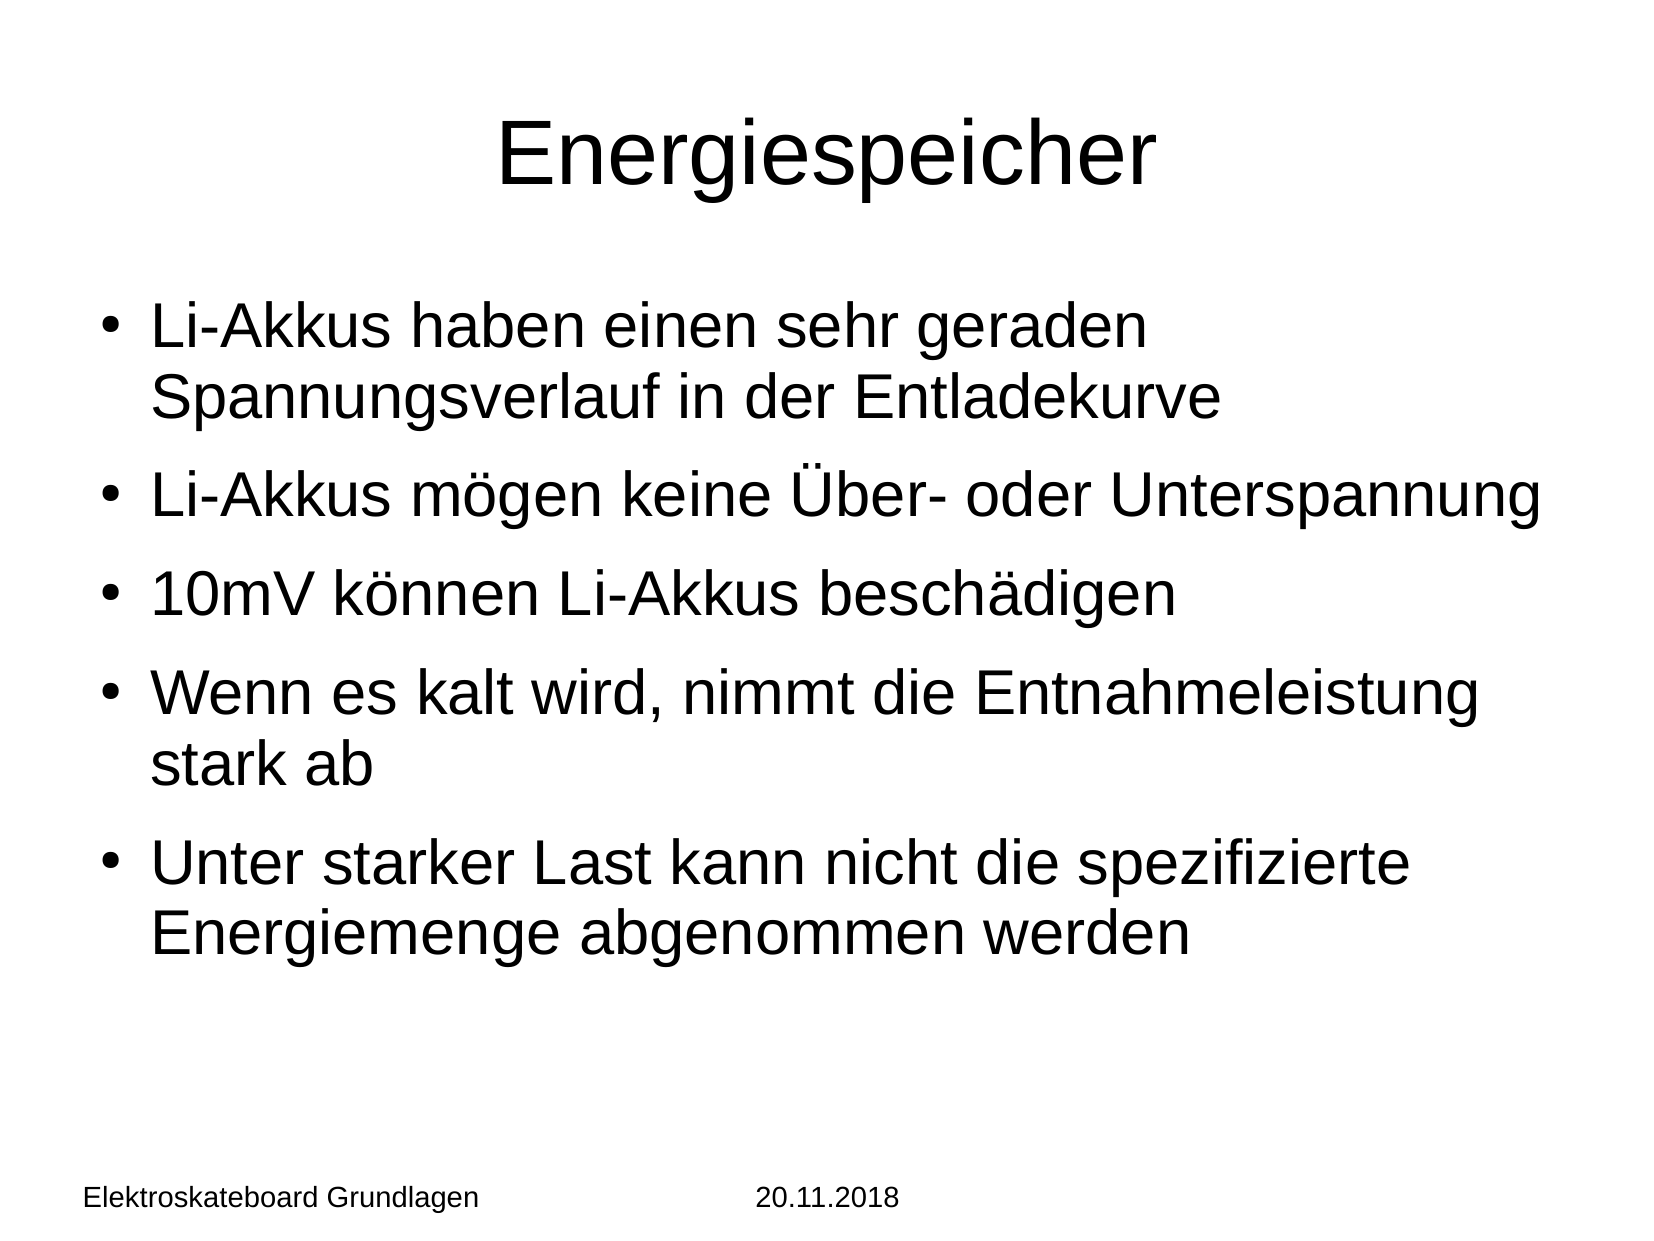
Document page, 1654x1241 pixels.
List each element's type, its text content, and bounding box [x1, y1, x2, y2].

title Energiespeicher [82, 49, 1571, 257]
list Li-Akkus haben einen sehr geraden Spannungsverlauf in der Entladekurve Li-Akkus mögen keine Über- oder Unterspannung 10mV können Li-Akkus beschädigen Wenn es kalt wird, nimmt die Entnahmeleistung stark ab Unter starker Last kann nicht die spezifizierte Energiemenge abgenommen werden [82, 290, 1571, 1010]
